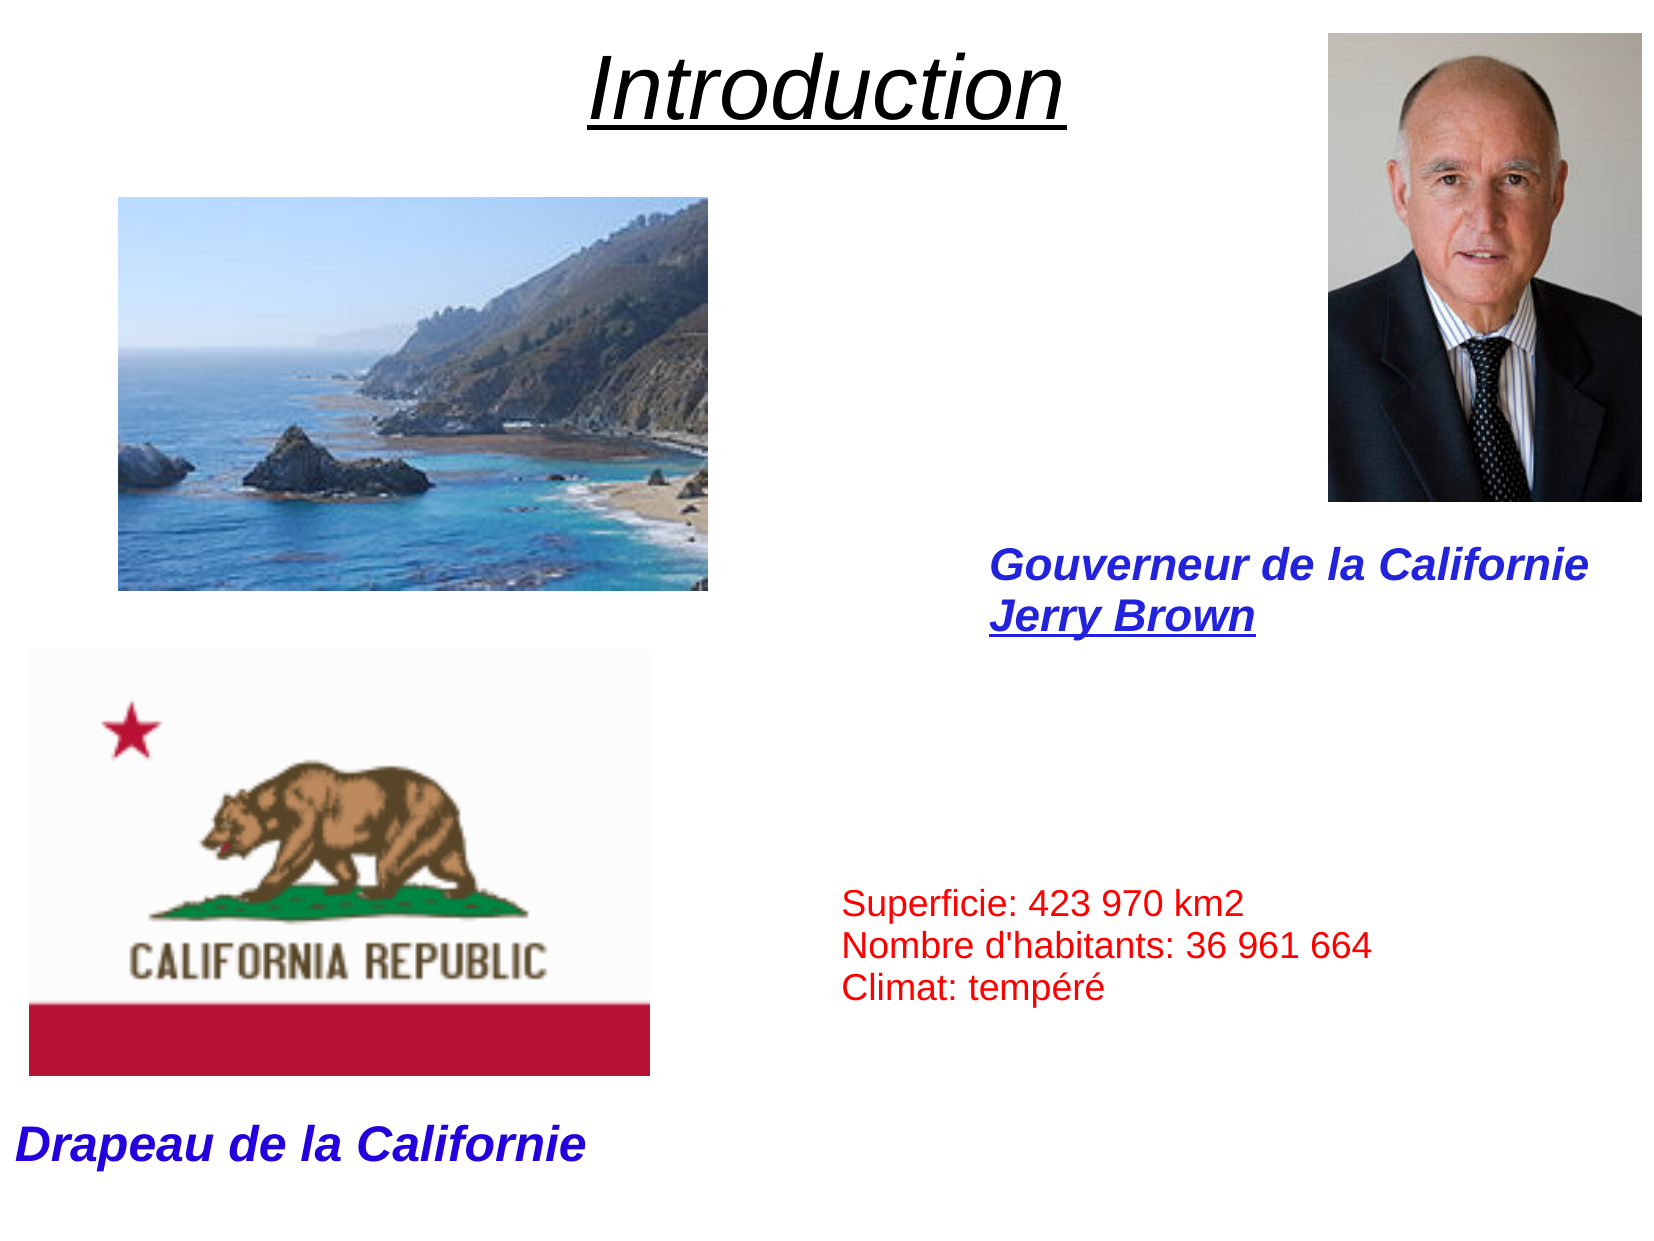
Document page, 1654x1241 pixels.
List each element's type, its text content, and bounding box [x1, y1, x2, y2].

text_box Gouverneur de la Californie Jerry Brown [974, 531, 1654, 650]
picture [118, 197, 708, 591]
text_box Introduction [29, 29, 1625, 147]
picture [29, 649, 650, 1076]
picture [1328, 33, 1642, 502]
text_box Drapeau de la Californie [0, 1109, 709, 1182]
text_box Superficie: 423 970 km2 Nombre d'habitants: 36 961 664 Climat: tempéré [826, 875, 1625, 1017]
